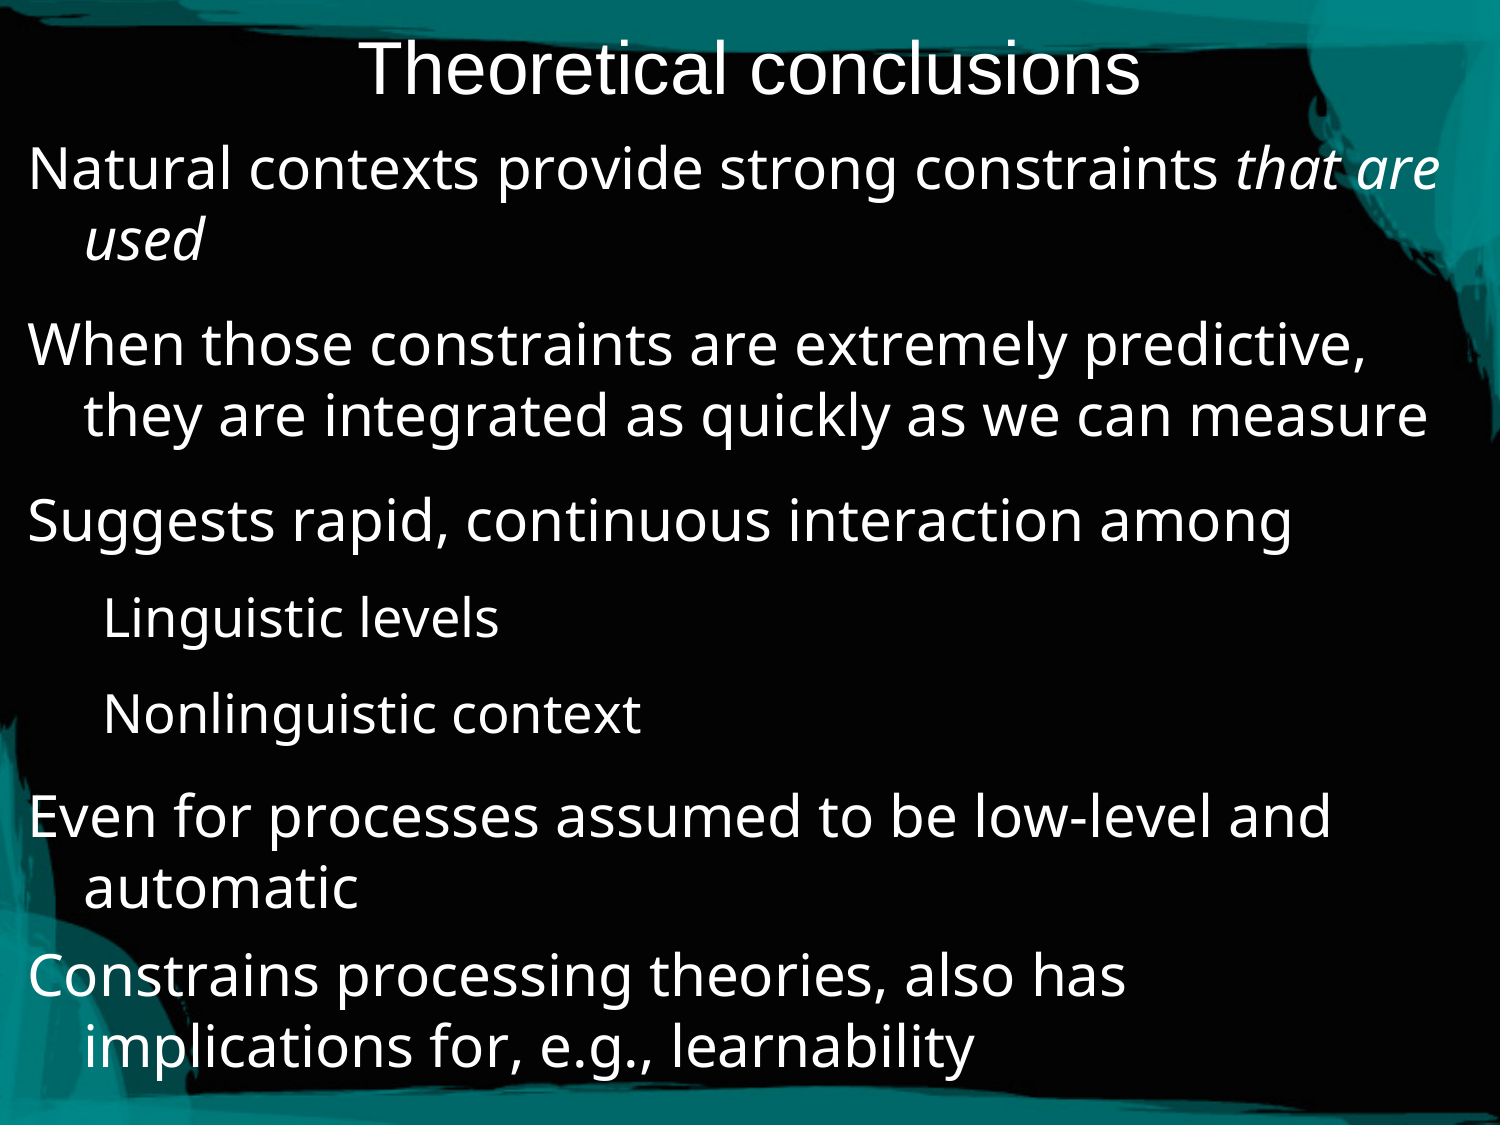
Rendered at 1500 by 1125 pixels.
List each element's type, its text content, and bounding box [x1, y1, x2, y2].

title Theoretical conclusions [112, 16, 1388, 122]
list Natural contexts provide strong constraints that are used When those constraints are extremely predictive, they are integrated as quickly as we can measure Suggests rapid, continuous interaction among Linguistic levels Nonlinguistic context Even for processes assumed to be low-level and automatic Constrains processing theories, also has implications for, e.g., learnability [12, 124, 1475, 1125]
picture [0, 0, 1500, 1125]
